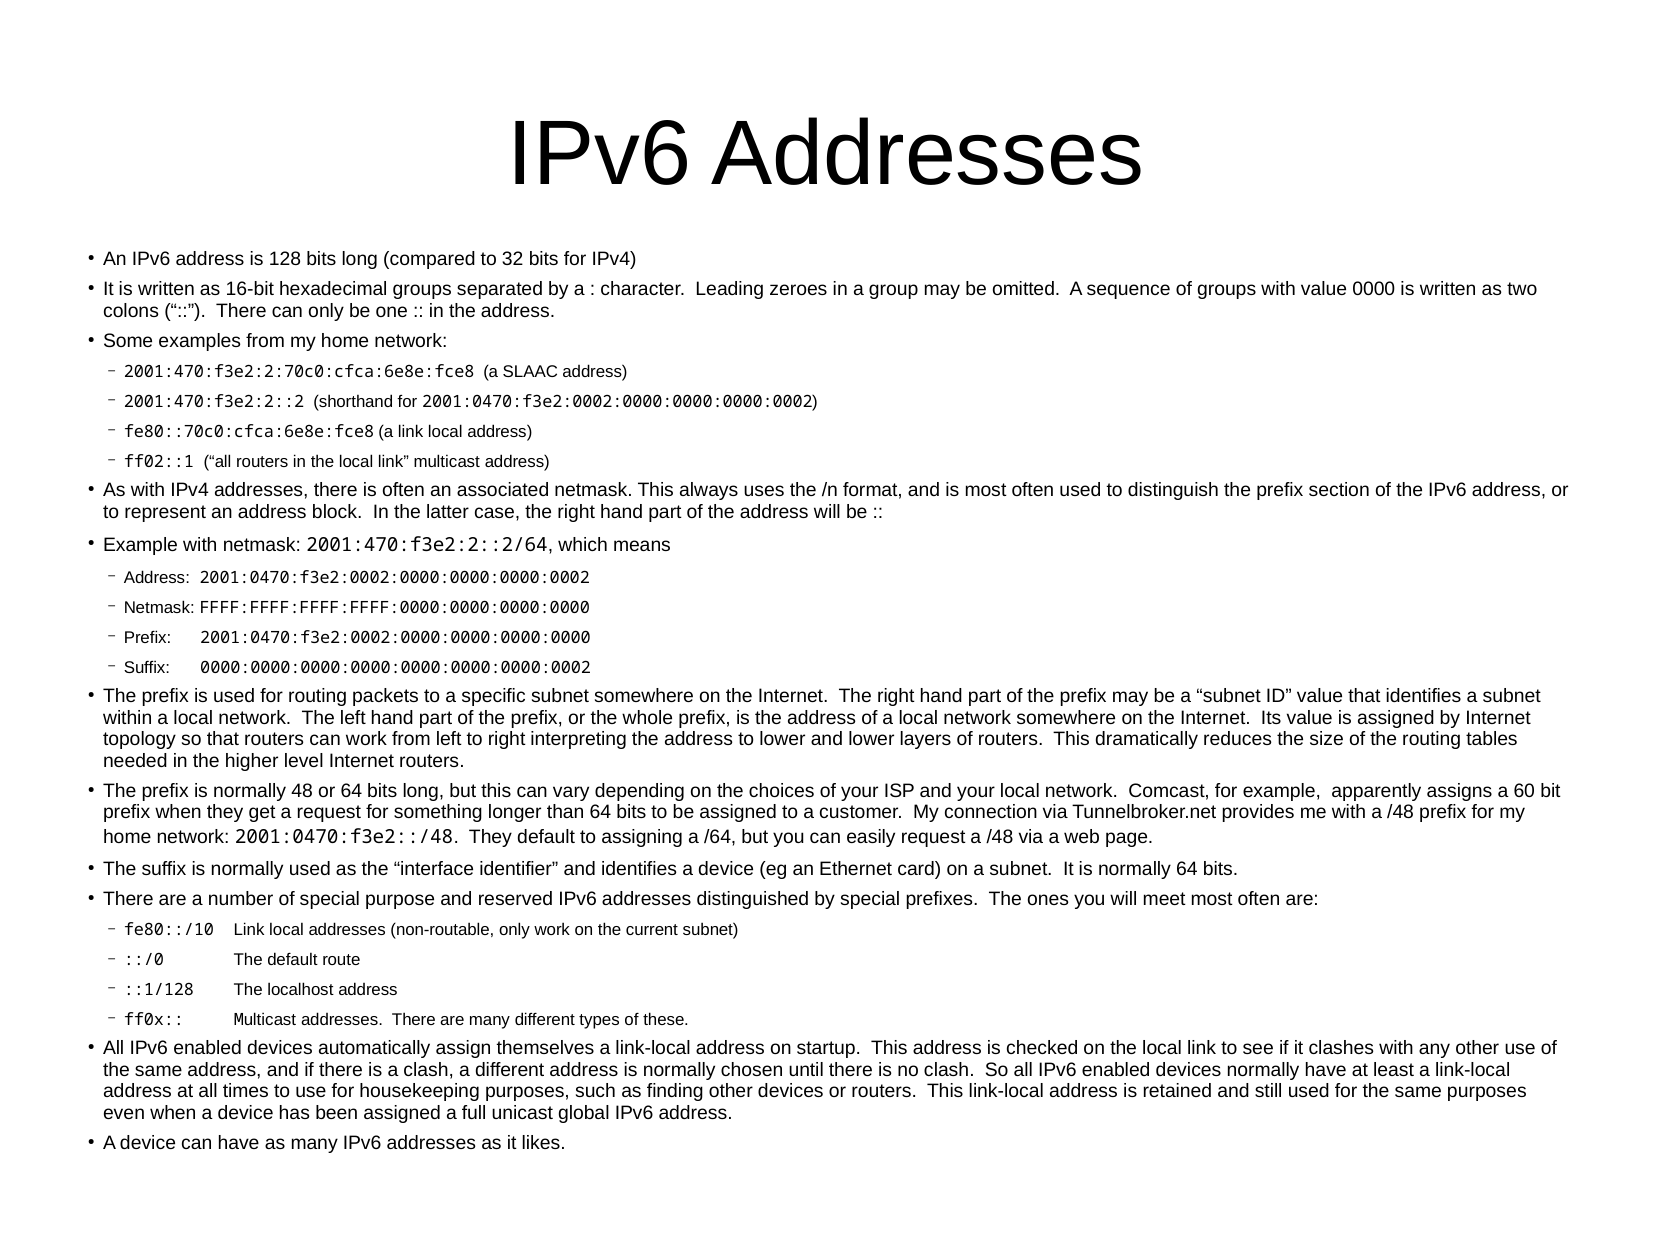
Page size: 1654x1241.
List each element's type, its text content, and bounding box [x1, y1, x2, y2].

list An IPv6 address is 128 bits long (compared to 32 bits for IPv4) It is written as 16-bit hexadecimal groups separated by a : character. Leading zeroes in a group may be omitted. A sequence of groups with value 0000 is written as two colons (“::”). There can only be one :: in the address. Some examples from my home network: 2001:470:f3e2:2:70c0:cfca:6e8e:fce8 (a SLAAC address) 2001:470:f3e2:2::2 (shorthand for 2001:0470:f3e2:0002:0000:0000:0000:0002) fe80::70c0:cfca:6e8e:fce8 (a link local address) ff02::1 (“all routers in the local link” multicast address) As with IPv4 addresses, there is often an associated netmask. This always uses the /n format, and is most often used to distinguish the prefix section of the IPv6 address, or to represent an address block. In the latter case, the right hand part of the address will be :: Example with netmask: 2001:470:f3e2:2::2/64, which means Address: 2001:0470:f3e2:0002:0000:0000:0000:0002 Netmask: FFFF:FFFF:FFFF:FFFF:0000:0000:0000:0000 Prefix: 2001:0470:f3e2:0002:0000:0000:0000:0000 Suffix: 0000:0000:0000:0000:0000:0000:0000:0002 The prefix is used for routing packets to a specific subnet somewhere on the Internet. The right hand part of the prefix may be a “subnet ID” value that identifies a subnet within a local network. The left hand part of the prefix, or the whole prefix, is the address of a local network somewhere on the Internet. Its value is assigned by Internet topology so that routers can work from left to right interpreting the address to lower and lower layers of routers. This dramatically reduces the size of the routing tables needed in the higher level Internet routers. The prefix is normally 48 or 64 bits long, but this can vary depending on the choices of your ISP and your local network. Comcast, for example, apparently assigns a 60 bit prefix when they get a request for something longer than 64 bits to be assigned to a customer. My connection via Tunnelbroker.net provides me with a /48 prefix for my home network: 2001:0470:f3e2::/48. They default to assigning a /64, but you can easily request a /48 via a web page. The suffix is normally used as the “interface identifier” and identifies a device (eg an Ethernet card) on a subnet. It is normally 64 bits. There are a number of special purpose and reserved IPv6 addresses distinguished by special prefixes. The ones you will meet most often are: fe80::/10 Link local addresses (non-routable, only work on the current subnet) ::/0 The default route ::1/128 The localhost address ff0x:: Multicast addresses. There are many different types of these. All IPv6 enabled devices automatically assign themselves a link-local address on startup. This address is checked on the local link to see if it clashes with any other use of the same address, and if there is a clash, a different address is normally chosen until there is no clash. So all IPv6 enabled devices normally have at least a link-local address at all times to use for housekeeping purposes, such as finding other devices or routers. This link-local address is retained and still used for the same purposes even when a device has been assigned a full unicast global IPv6 address. A device can have as many IPv6 addresses as it likes. [82, 248, 1571, 1182]
title IPv6 Addresses [82, 49, 1571, 248]
